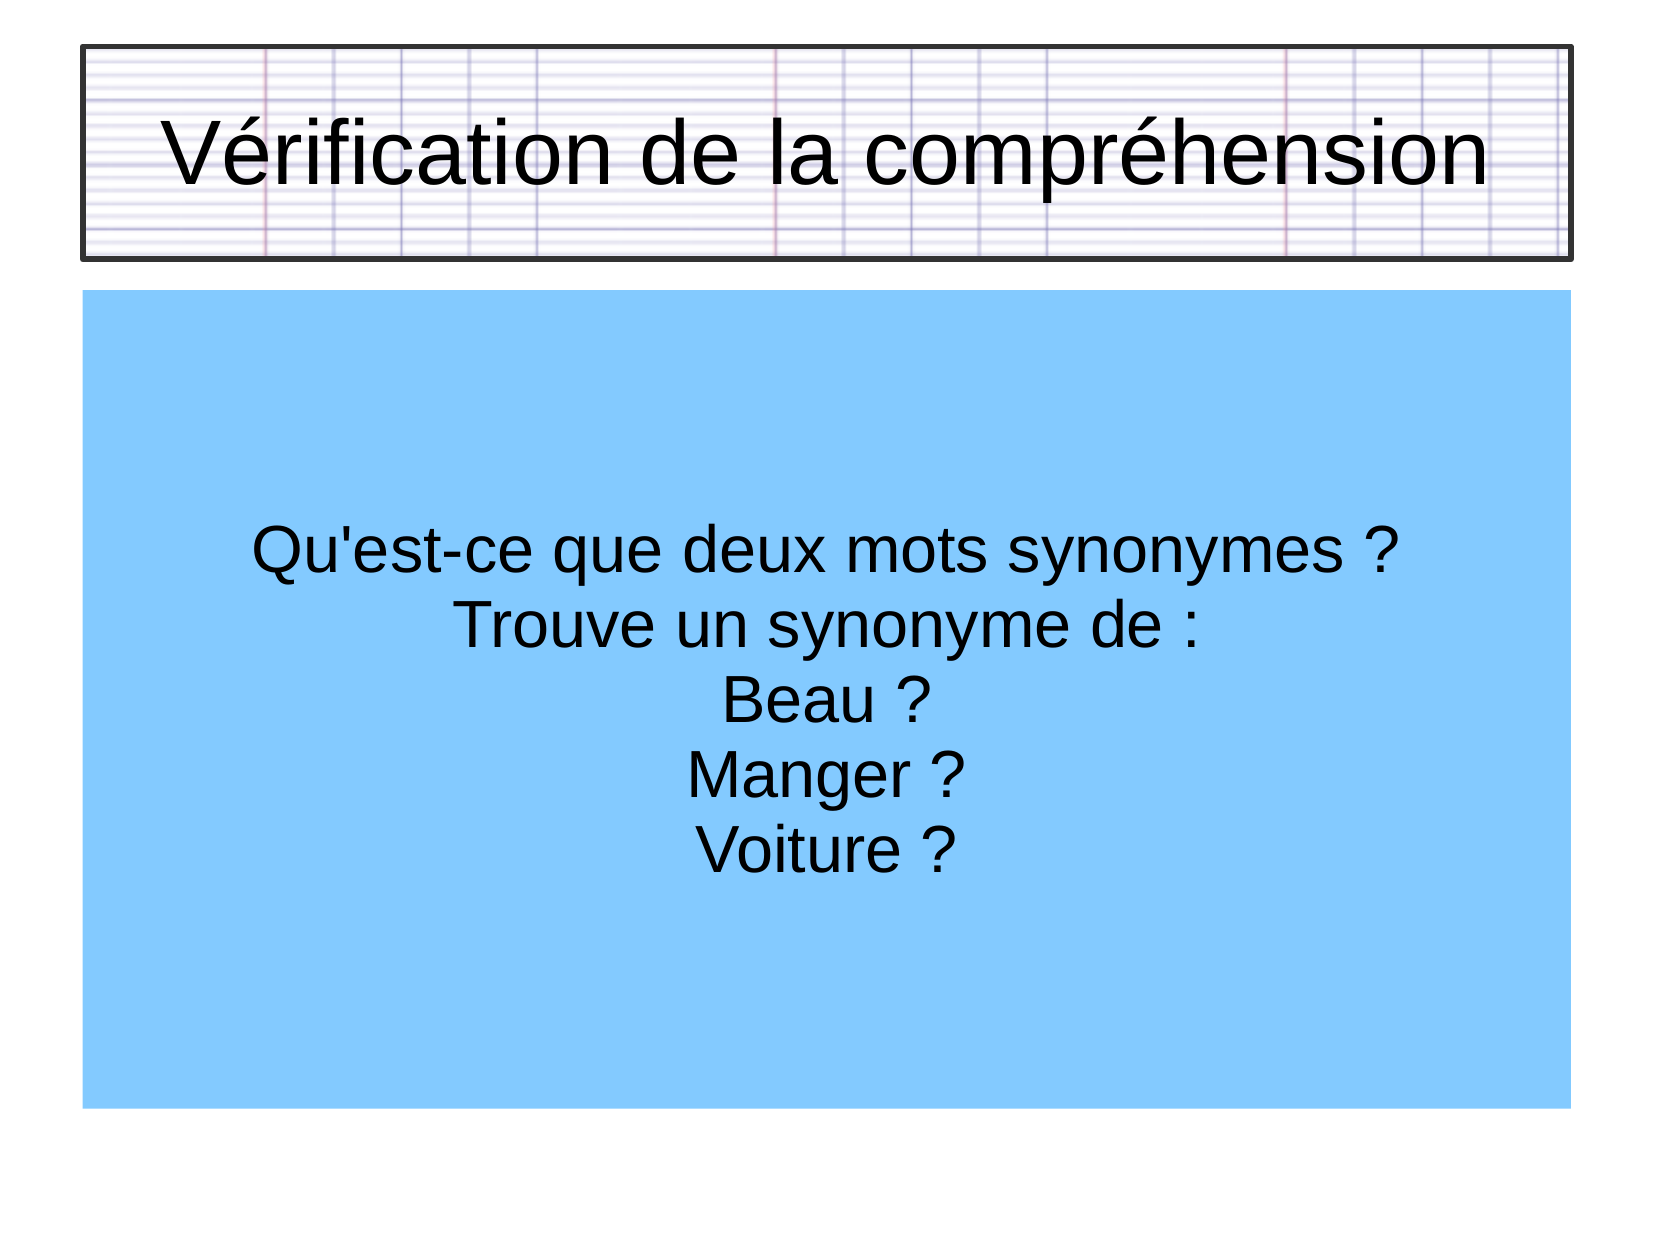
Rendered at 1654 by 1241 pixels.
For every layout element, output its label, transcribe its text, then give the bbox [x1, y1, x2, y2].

subtitle Qu'est-ce que deux mots synonymes ? Trouve un synonyme de : Beau ? Manger ? Voiture ? [82, 290, 1571, 1109]
title Vérification de la compréhension [82, 46, 1571, 260]
